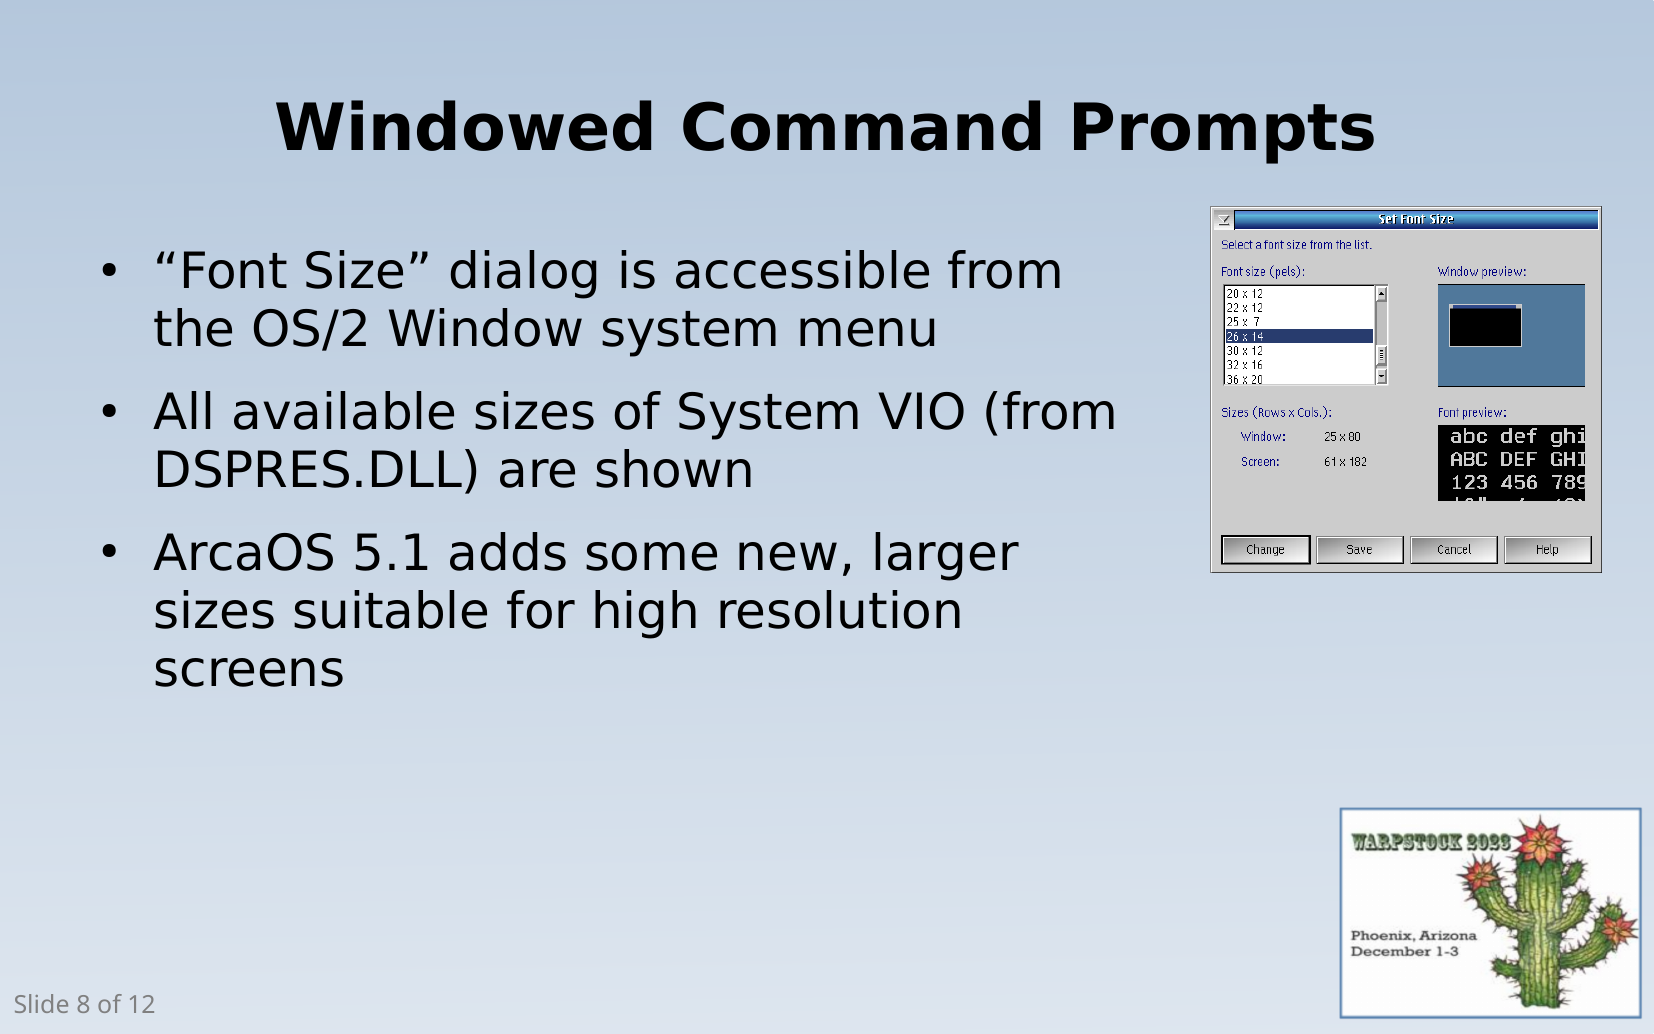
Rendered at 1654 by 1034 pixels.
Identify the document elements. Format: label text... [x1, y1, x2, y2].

list “Font Size” dialog is accessible from the OS/2 Window system menu All available sizes of System VIO (from DSPRES.DLL) are shown ArcaOS 5.1 adds some new, larger sizes suitable for high resolution screens [82, 241, 1123, 842]
picture [1210, 206, 1602, 573]
title Windowed Command Prompts [82, 41, 1571, 214]
picture [1343, 811, 1639, 1015]
